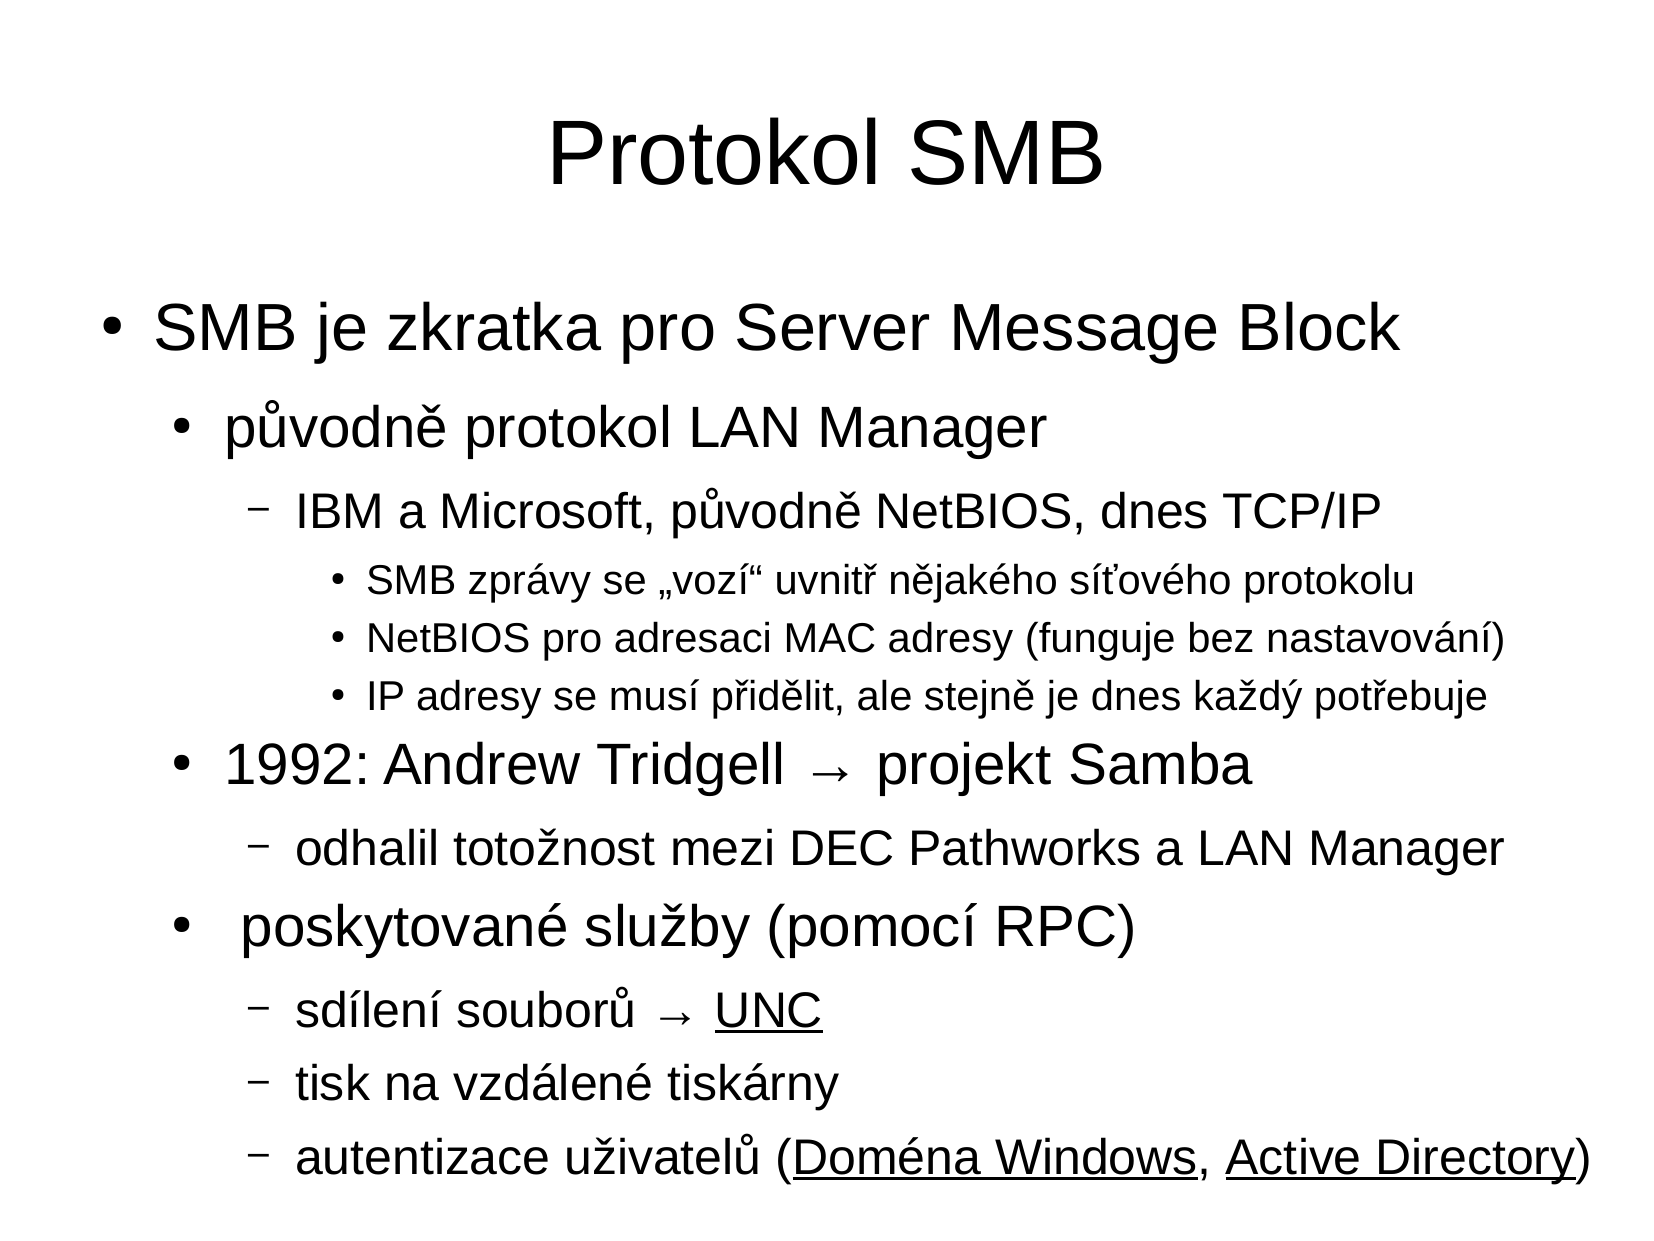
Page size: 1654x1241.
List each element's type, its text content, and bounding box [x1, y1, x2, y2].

list SMB je zkratka pro Server Message Block původně protokol LAN Manager IBM a Microsoft, původně NetBIOS, dnes TCP/IP SMB zprávy se „vozí“ uvnitř nějakého síťového protokolu NetBIOS pro adresaci MAC adresy (funguje bez nastavování) IP adresy se musí přidělit, ale stejně je dnes každý potřebuje 1992: Andrew Tridgell → projekt Samba odhalil totožnost mezi DEC Pathworks a LAN Manager poskytované služby (pomocí RPC) sdílení souborů → UNC tisk na vzdálené tiskárny autentizace uživatelů (Doména Windows, Active Directory) [82, 290, 1630, 1241]
title Protokol SMB [82, 49, 1571, 257]
